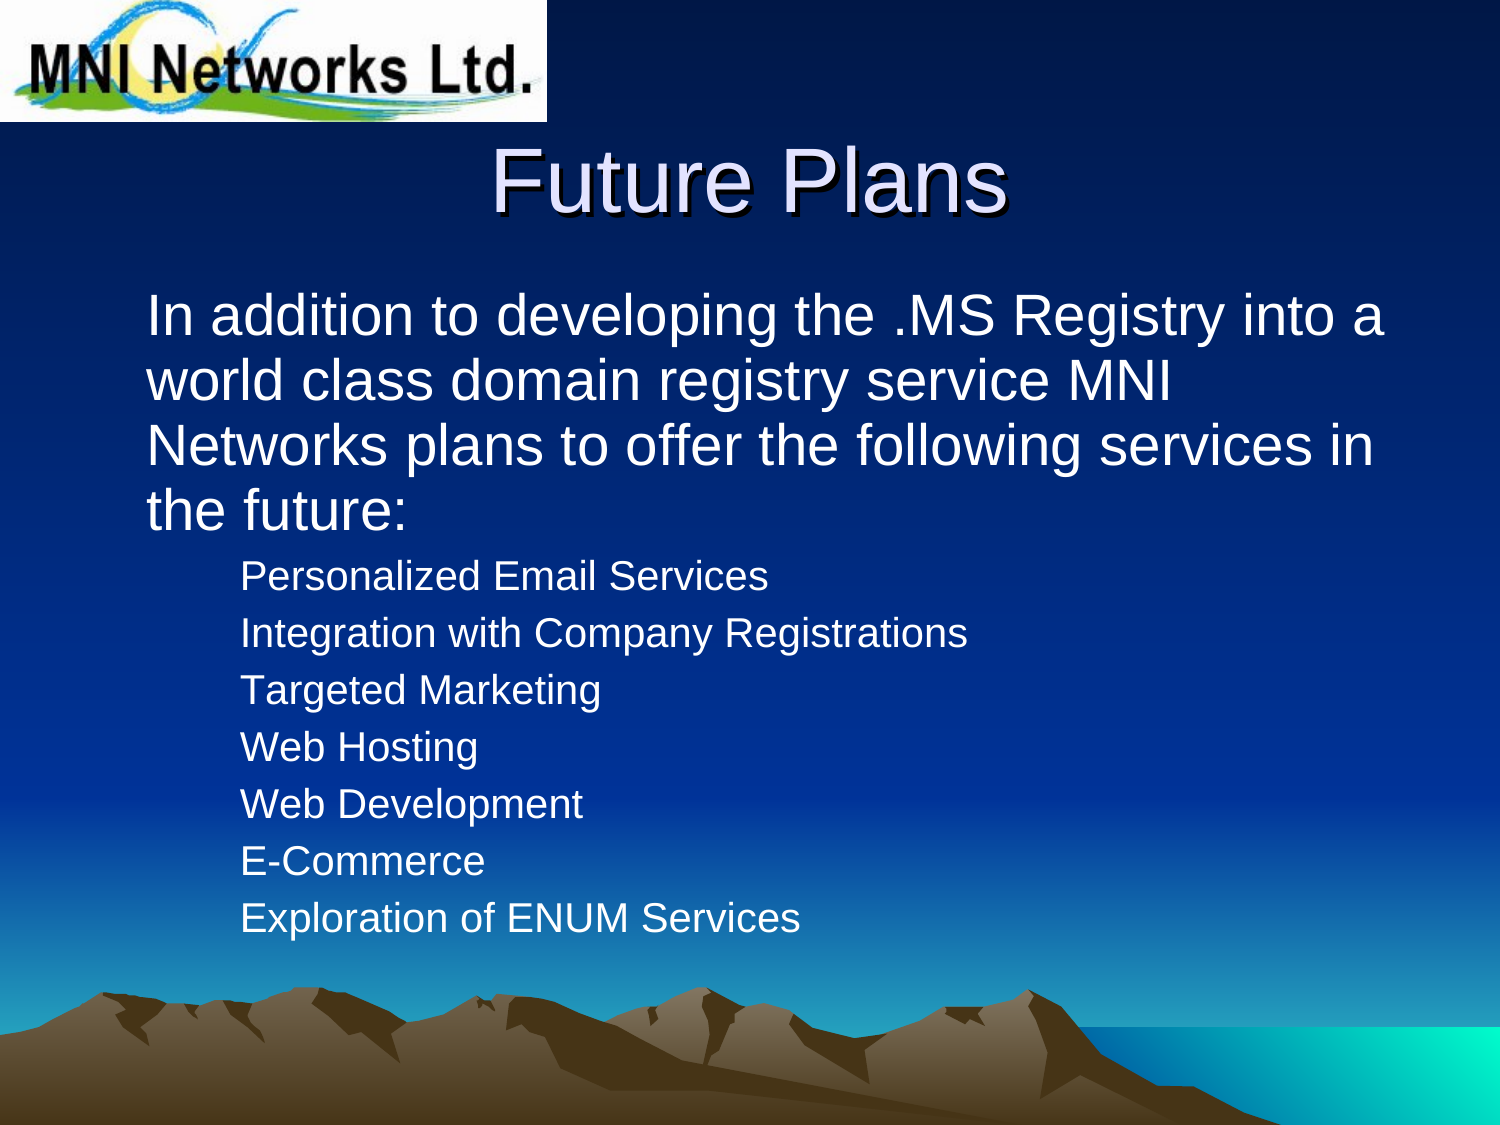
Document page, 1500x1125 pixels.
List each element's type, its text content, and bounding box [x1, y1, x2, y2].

picture [0, 0, 547, 122]
title Future Plans [75, 87, 1426, 275]
list In addition to developing the .MS Registry into a world class domain registry service MNI Networks plans to offer the following services in the future: Personalized Email Services Integration with Company Registrations Targeted Marketing Web Hosting Web Development E-Commerce Exploration of ENUM Services [75, 275, 1426, 1001]
